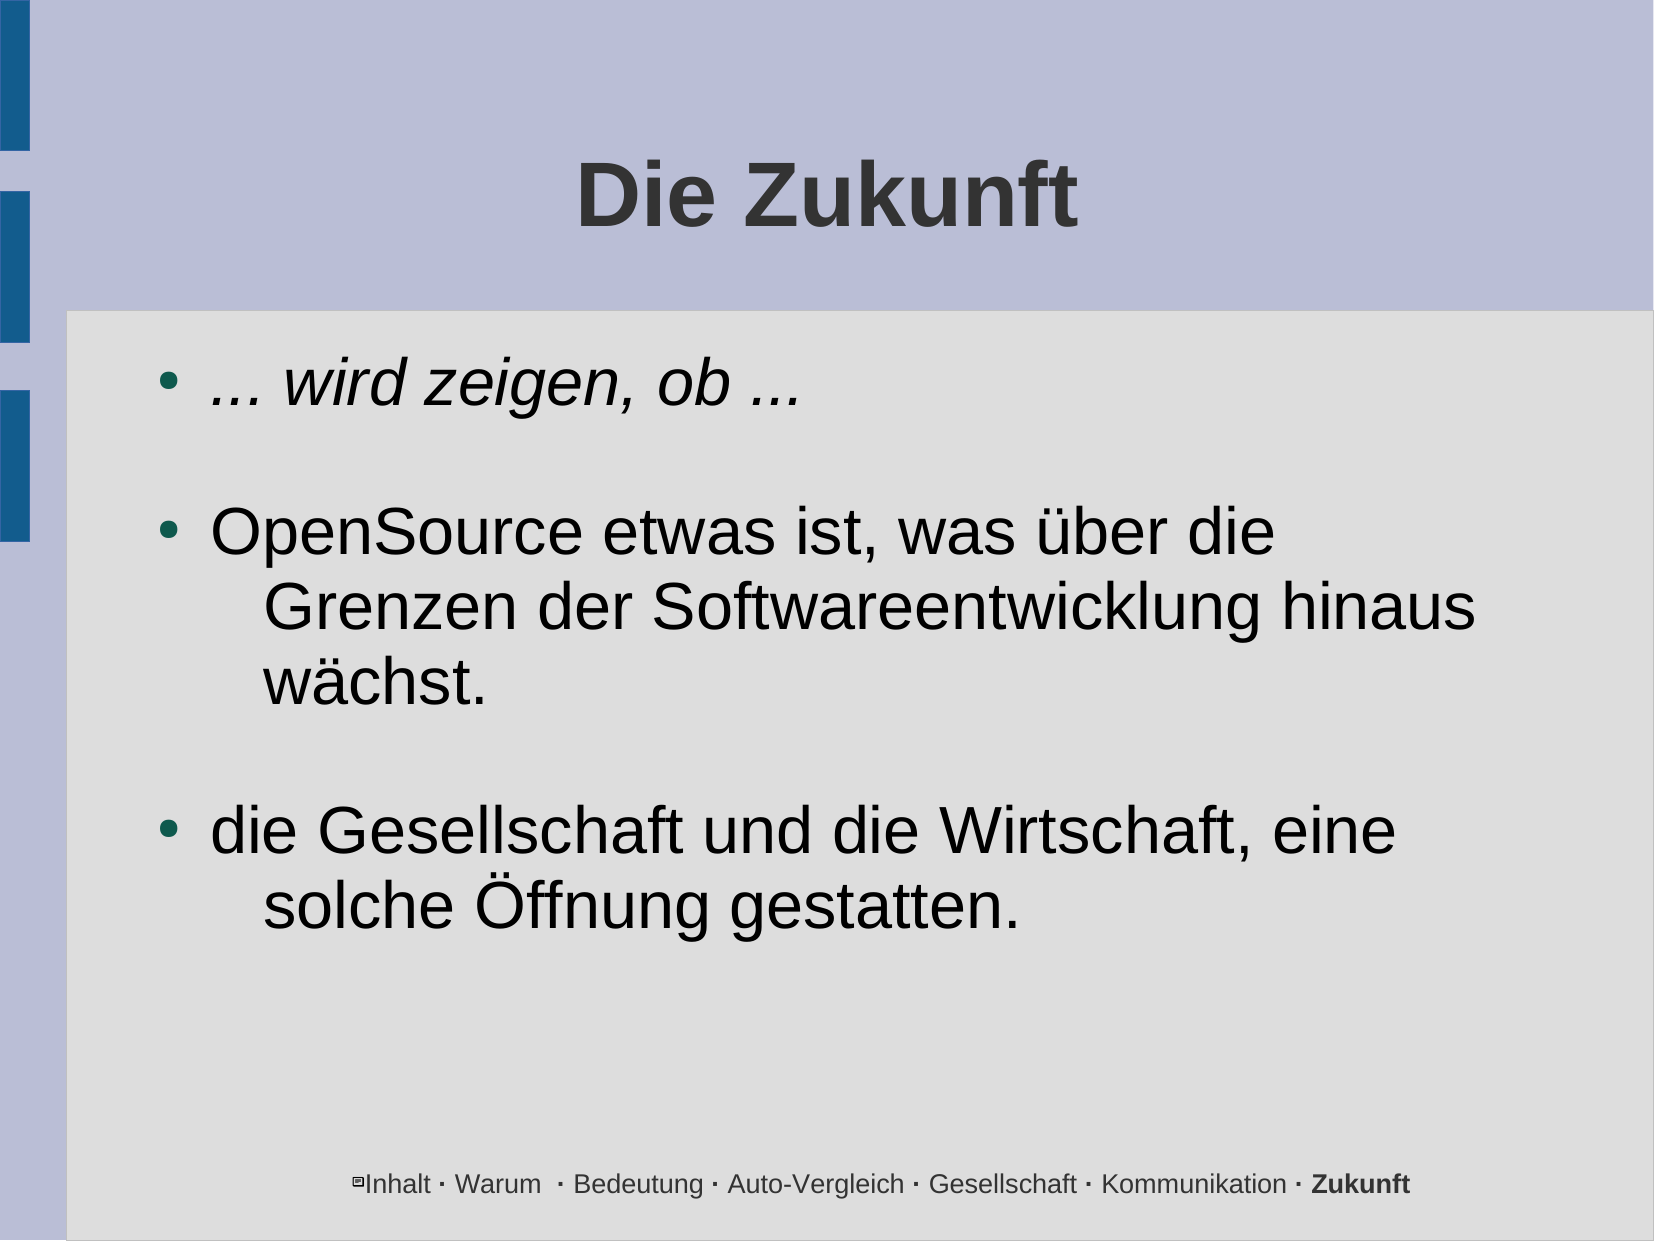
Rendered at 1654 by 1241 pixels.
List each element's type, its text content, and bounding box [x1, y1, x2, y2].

list ... wird zeigen, ob ... OpenSource etwas ist, was über die Grenzen der Softwareentwicklung hinaus wächst. die Gesellschaft und die Wirtschaft, eine solche Öffnung gestatten. [121, 344, 1534, 1127]
title Die Zukunft [121, 91, 1534, 299]
title Inhalt · Warum · Bedeutung · Auto-Vergleich · Gesellschaft · Kommunikation · Zukunft [115, 1159, 1528, 1209]
